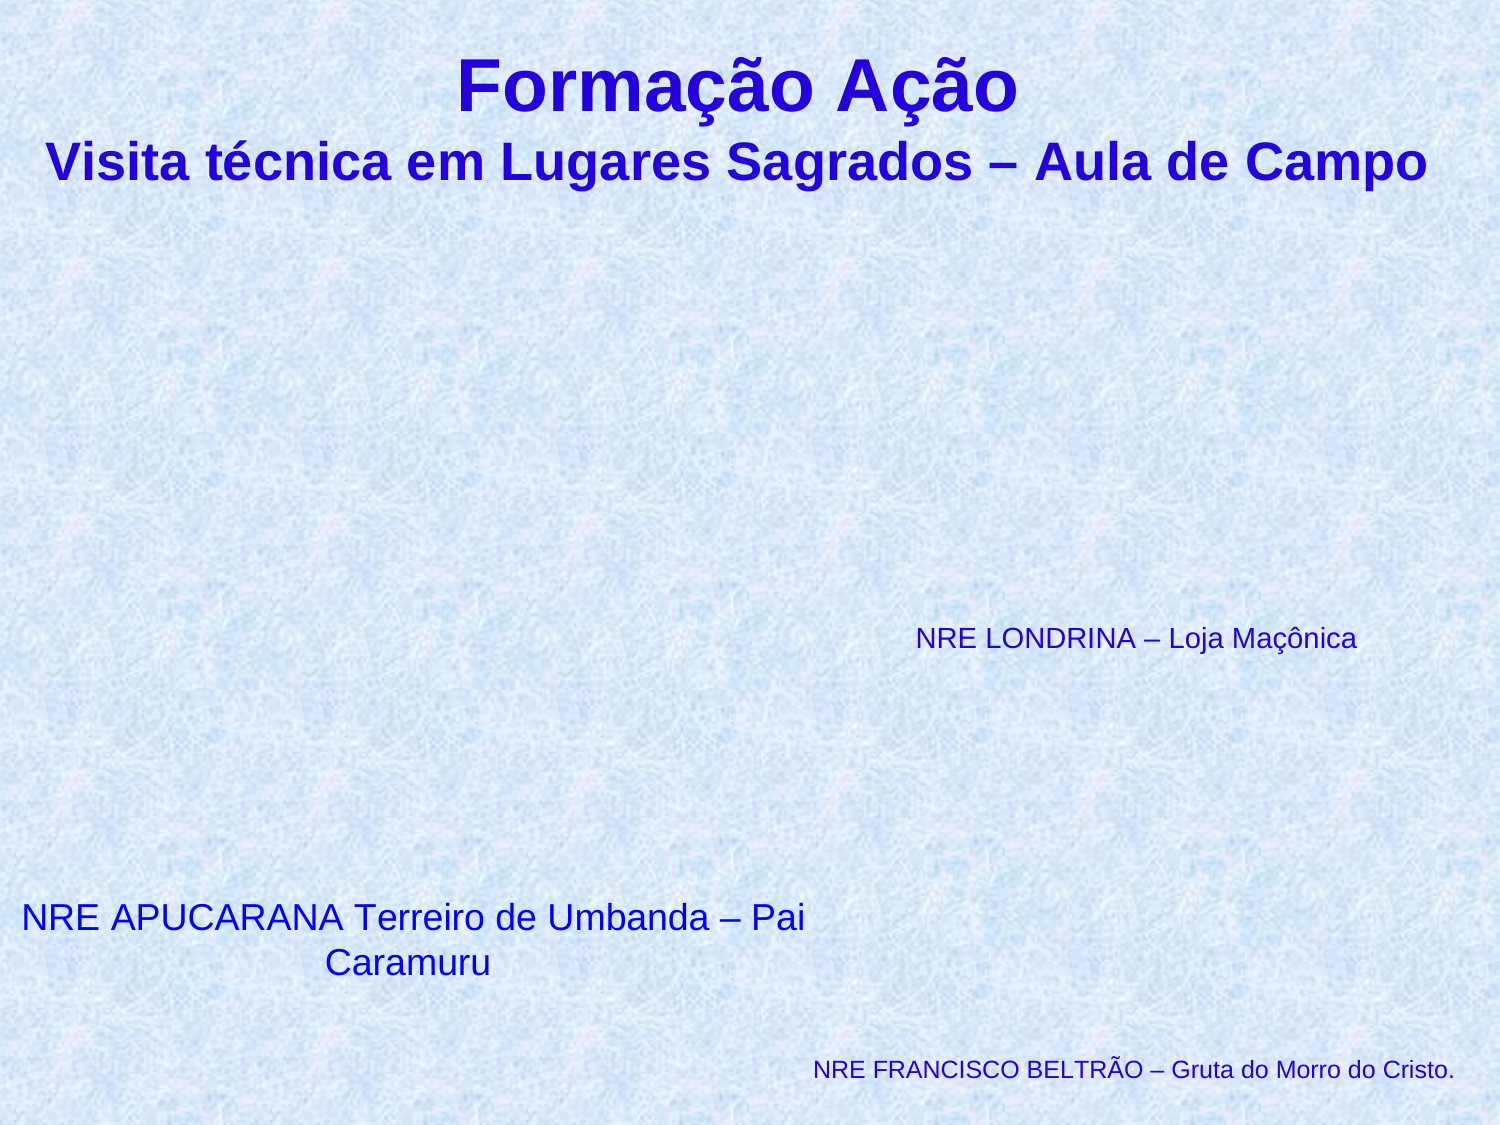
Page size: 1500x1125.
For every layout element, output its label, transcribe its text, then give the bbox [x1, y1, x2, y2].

text_box NRE FRANCISCO BELTRÃO – Gruta do Morro do Cristo. [797, 1046, 1473, 1107]
text_box NRE LONDRINA – Loja Maçônica [856, 611, 1418, 662]
text_box Formação Ação Visita técnica em Lugares Sagrados – Aula de Campo [29, 29, 1447, 473]
picture [0, 0, 1500, 1125]
text_box NRE APUCARANA Terreiro de Umbanda – Pai Caramuru [0, 885, 827, 991]
